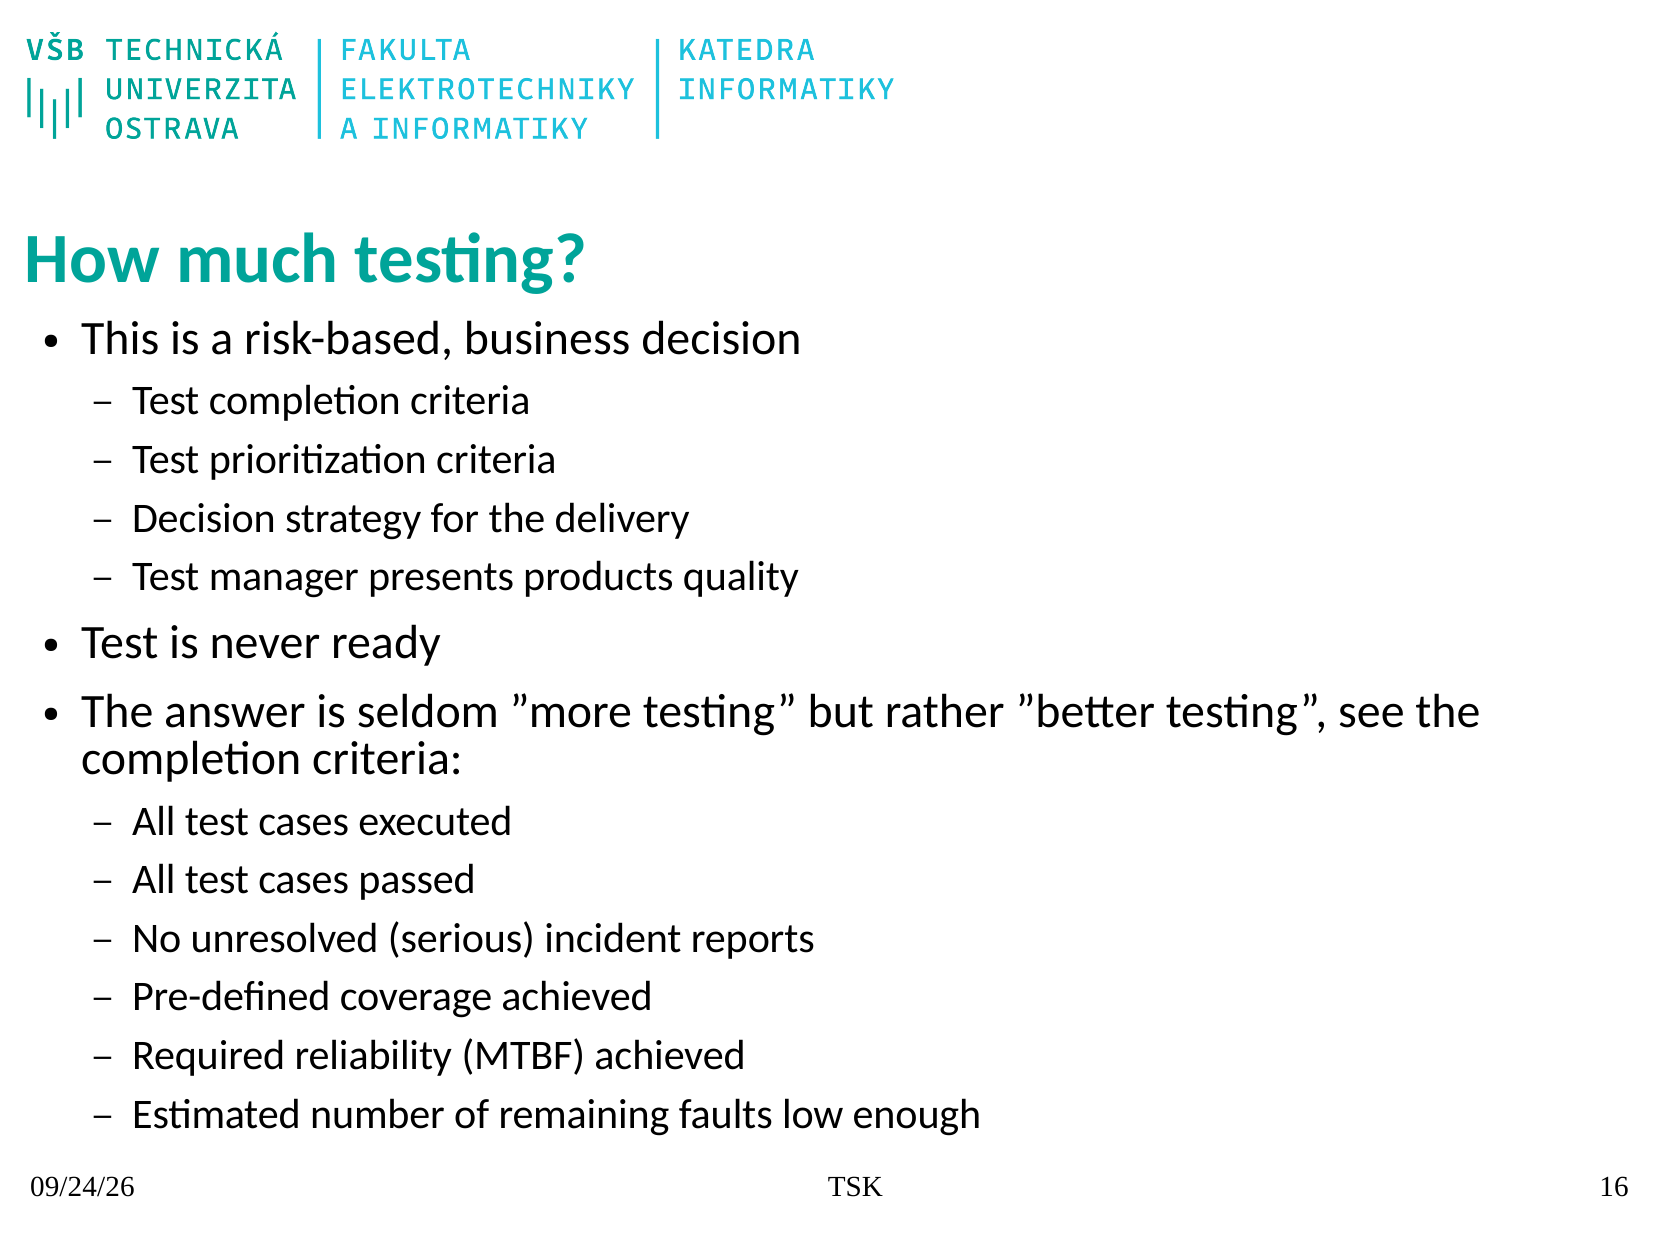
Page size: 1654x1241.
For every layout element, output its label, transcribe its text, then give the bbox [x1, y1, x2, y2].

picture [26, 31, 894, 139]
title How much testing? [24, 169, 1629, 300]
list This is a risk-based, business decision Test completion criteria Test prioritization criteria Decision strategy for the delivery Test manager presents products quality Test is never ready The answer is seldom ”more testing” but rather ”better testing”, see the completion criteria: All test cases executed All test cases passed No unresolved (serious) incident reports Pre-defined coverage achieved Required reliability (MTBF) achieved Estimated number of remaining faults low enough [30, 318, 1629, 1146]
